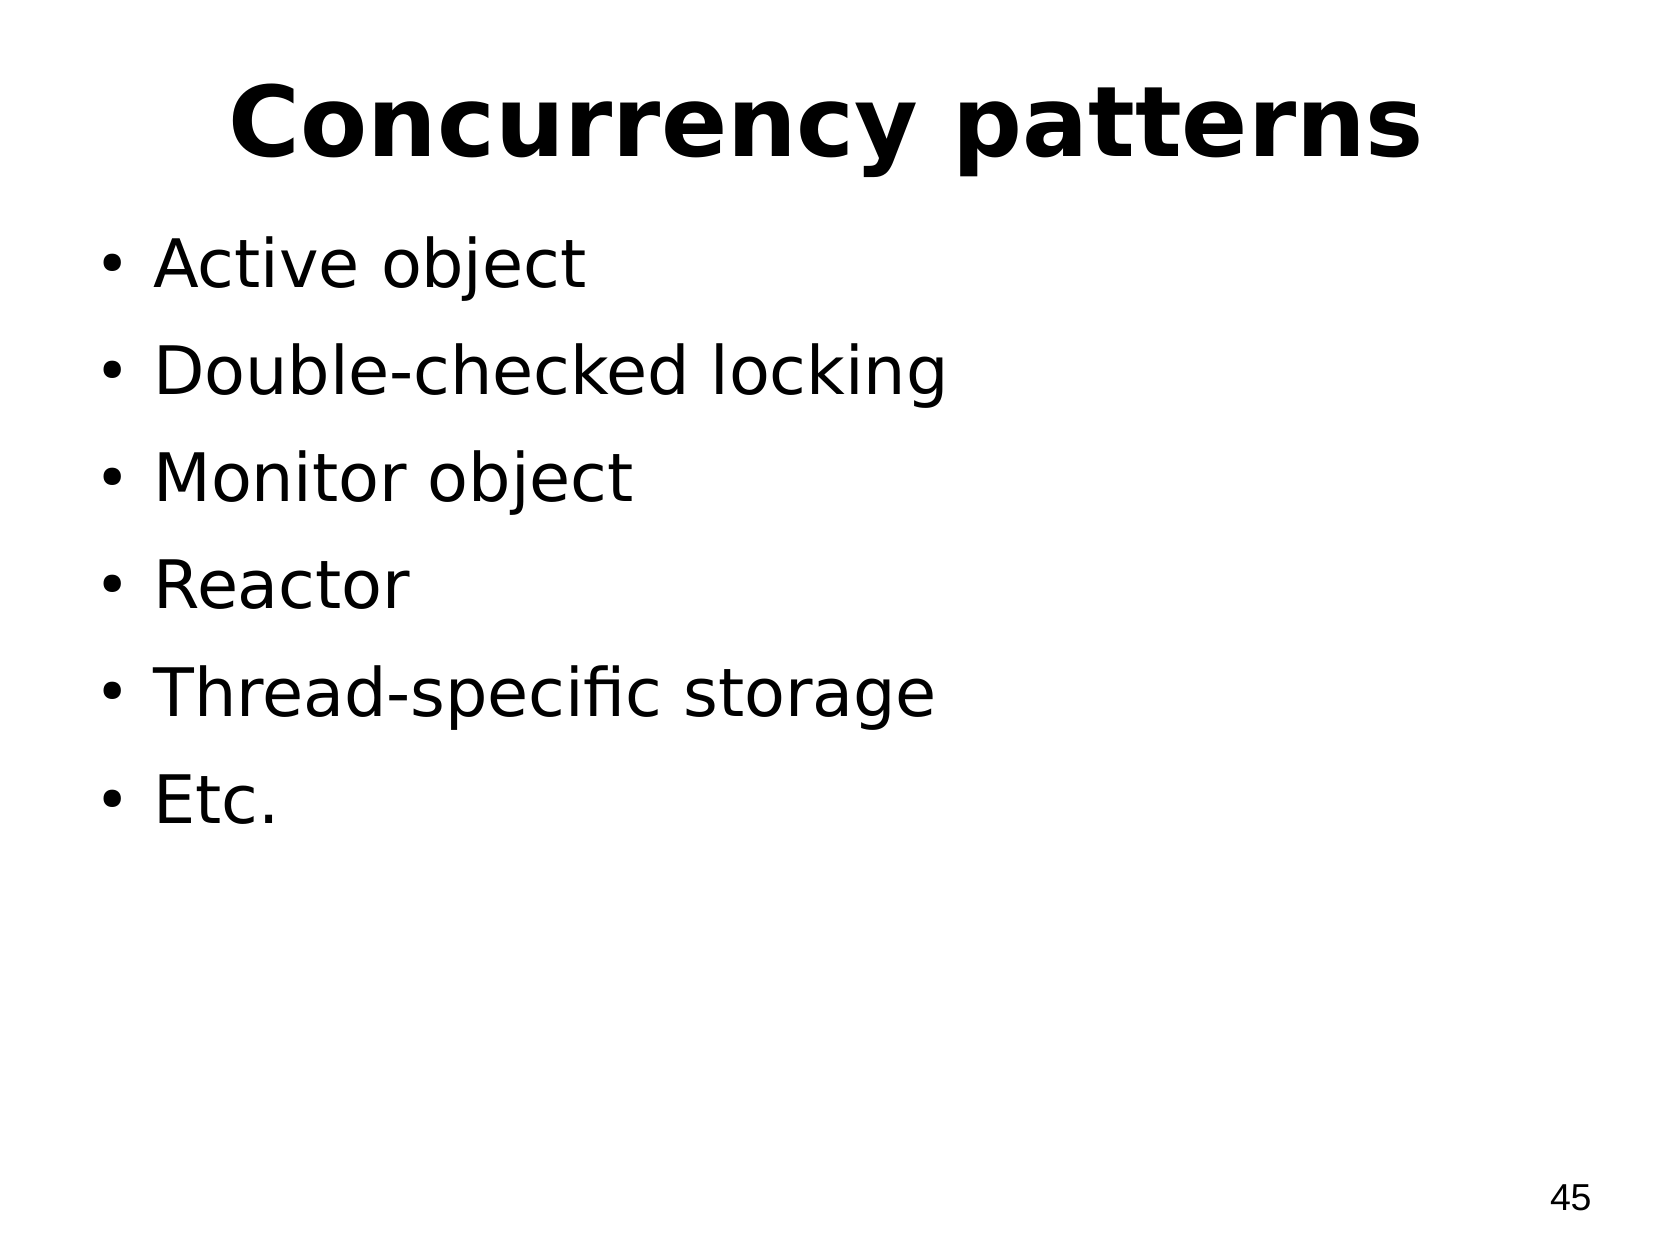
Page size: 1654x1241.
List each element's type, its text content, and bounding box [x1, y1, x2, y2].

list Active object Double-checked locking Monitor object Reactor Thread-specific storage Etc. [82, 225, 1538, 1186]
title Concurrency patterns [82, 49, 1571, 196]
